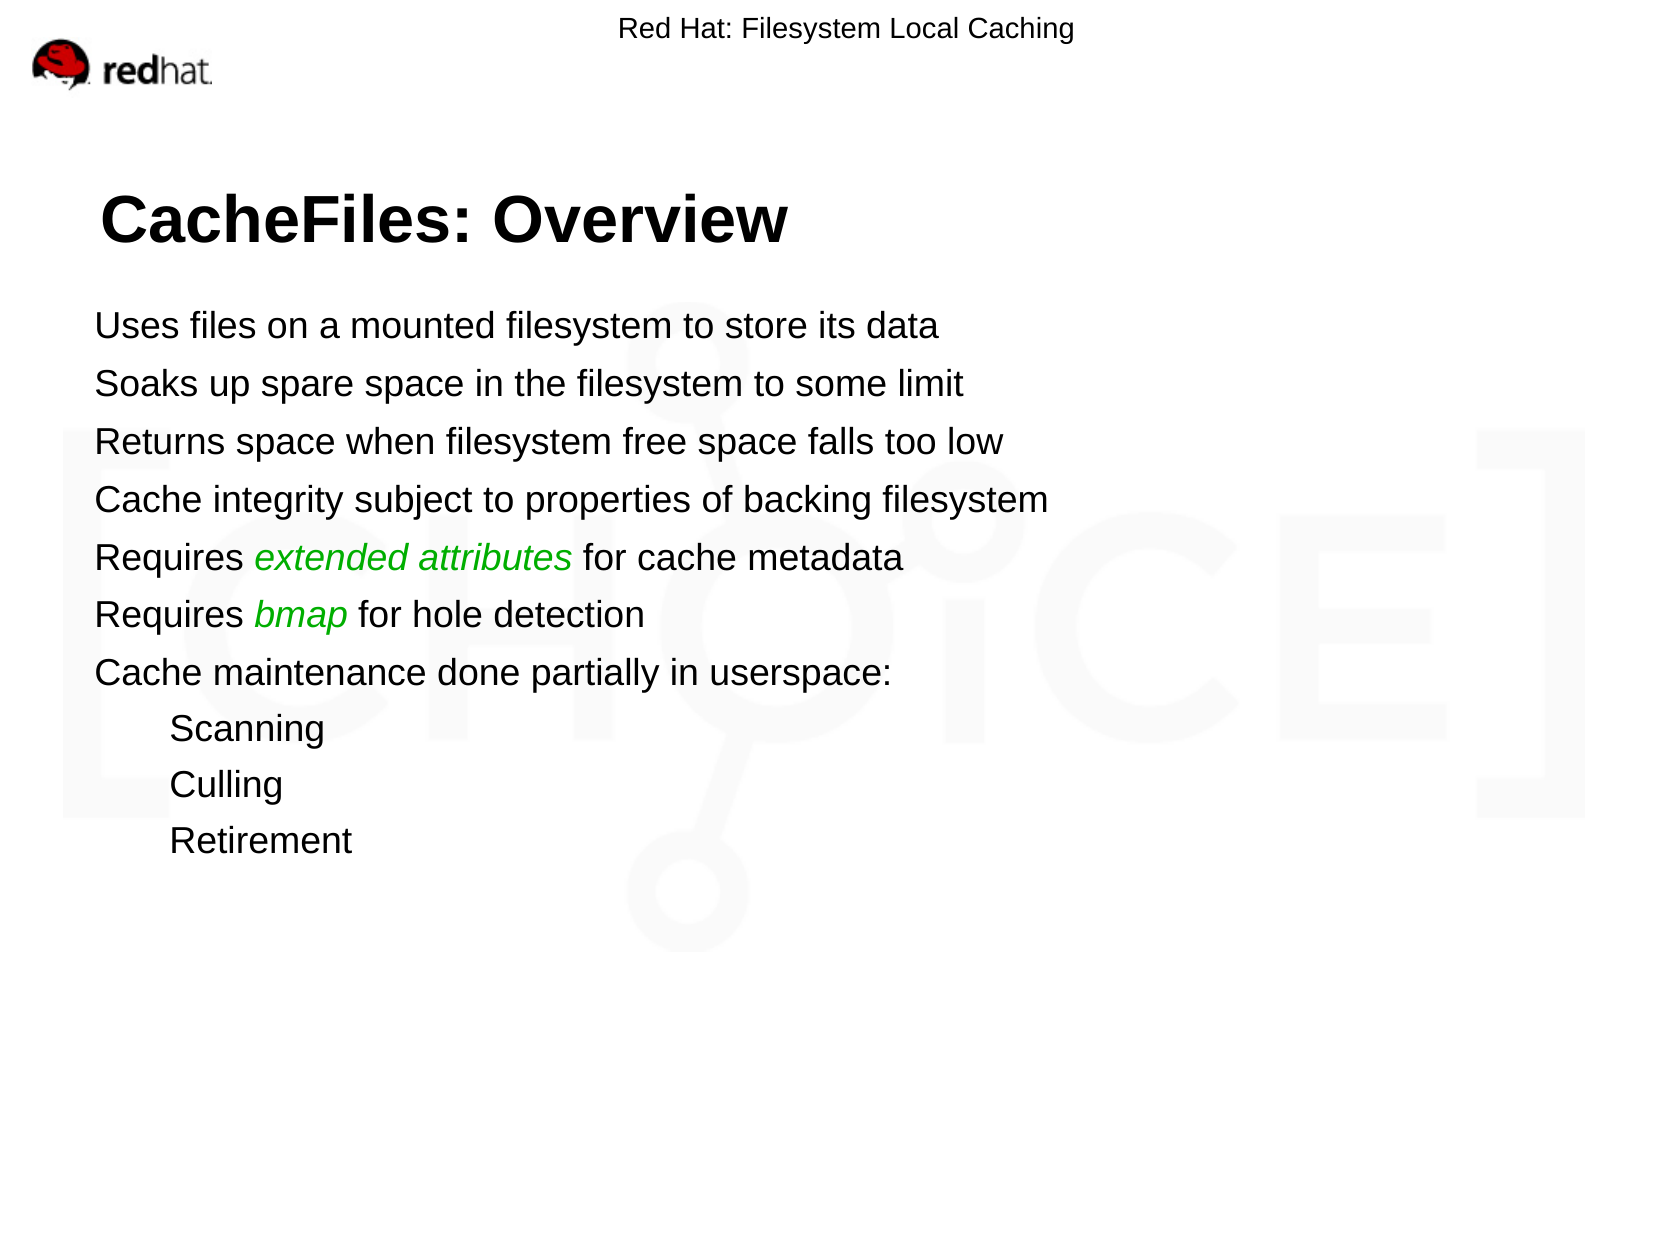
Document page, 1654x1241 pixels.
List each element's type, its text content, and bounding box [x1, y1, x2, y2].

list Uses files on a mounted filesystem to store its data Soaks up spare space in the filesystem to some limit Returns space when filesystem free space falls too low Cache integrity subject to properties of backing filesystem Requires extended attributes for cache metadata Requires bmap for hole detection Cache maintenance done partially in userspace: Scanning Culling Retirement [94, 304, 1500, 1174]
title CacheFiles: Overview [100, 164, 1506, 275]
picture [63, 302, 1585, 952]
picture [31, 37, 212, 98]
